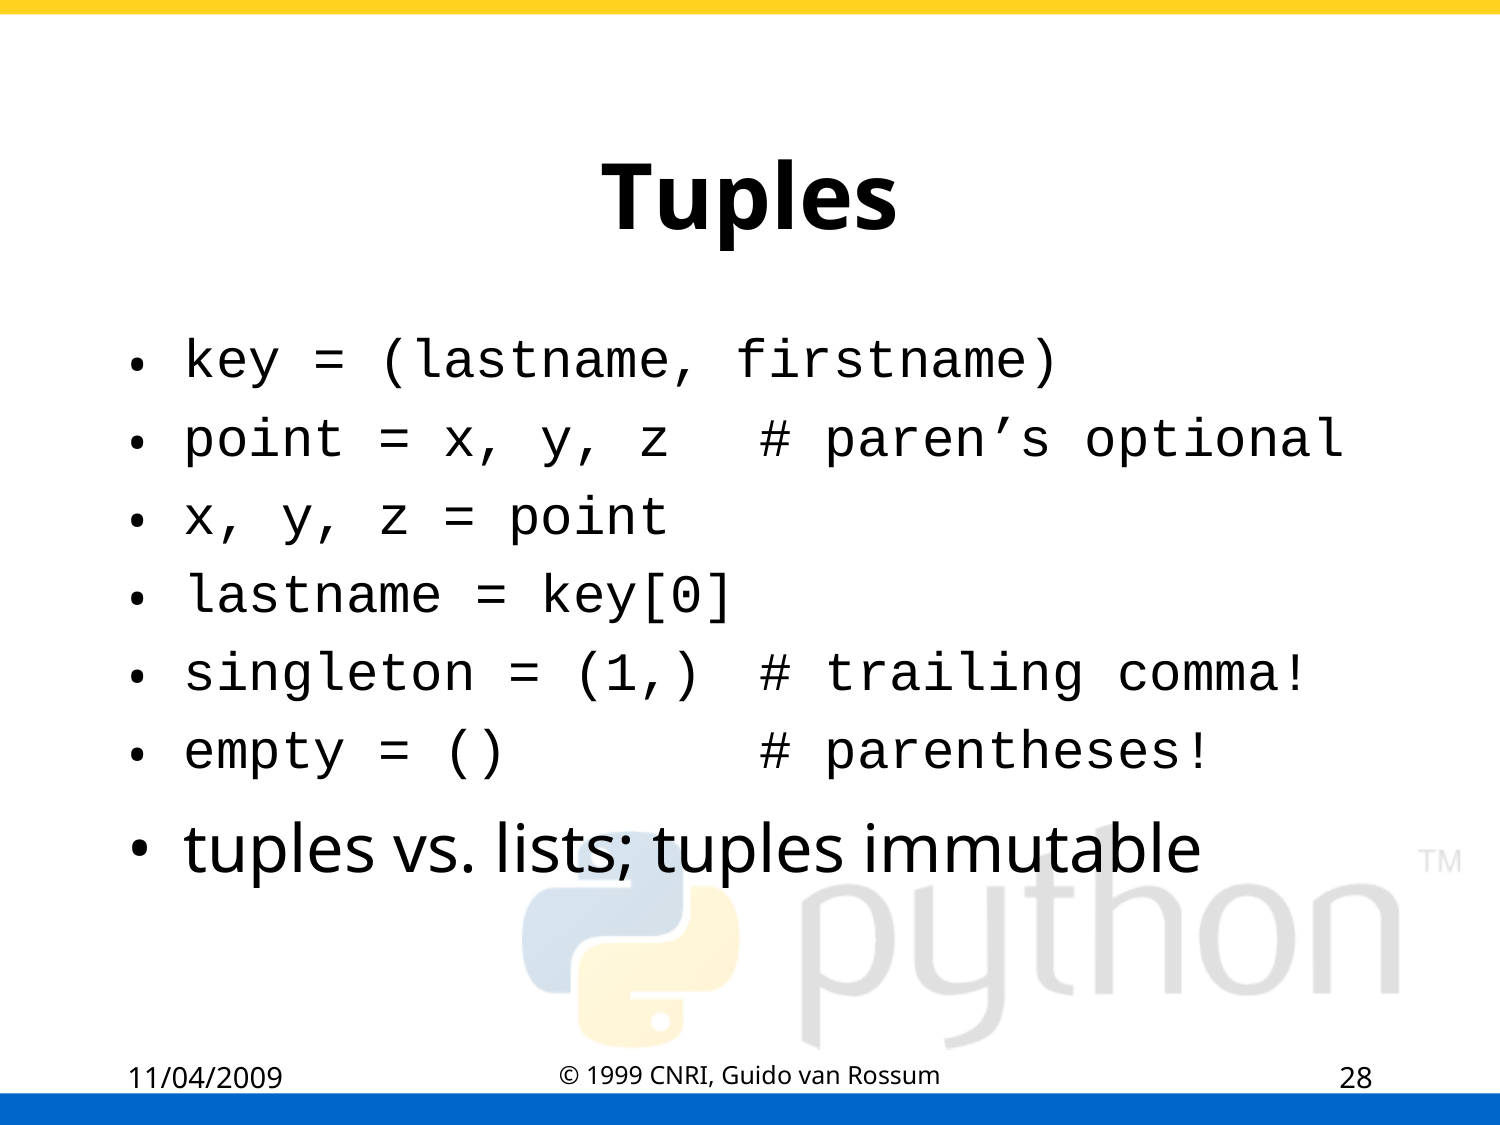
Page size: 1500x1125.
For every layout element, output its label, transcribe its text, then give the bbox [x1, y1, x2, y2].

list key = (lastname, firstname) point = x, y, z # paren’s optional x, y, z = point lastname = key[0] singleton = (1,) # trailing comma! empty = () # parentheses! tuples vs. lists; tuples immutable [112, 324, 1388, 1001]
title Tuples [112, 99, 1388, 288]
